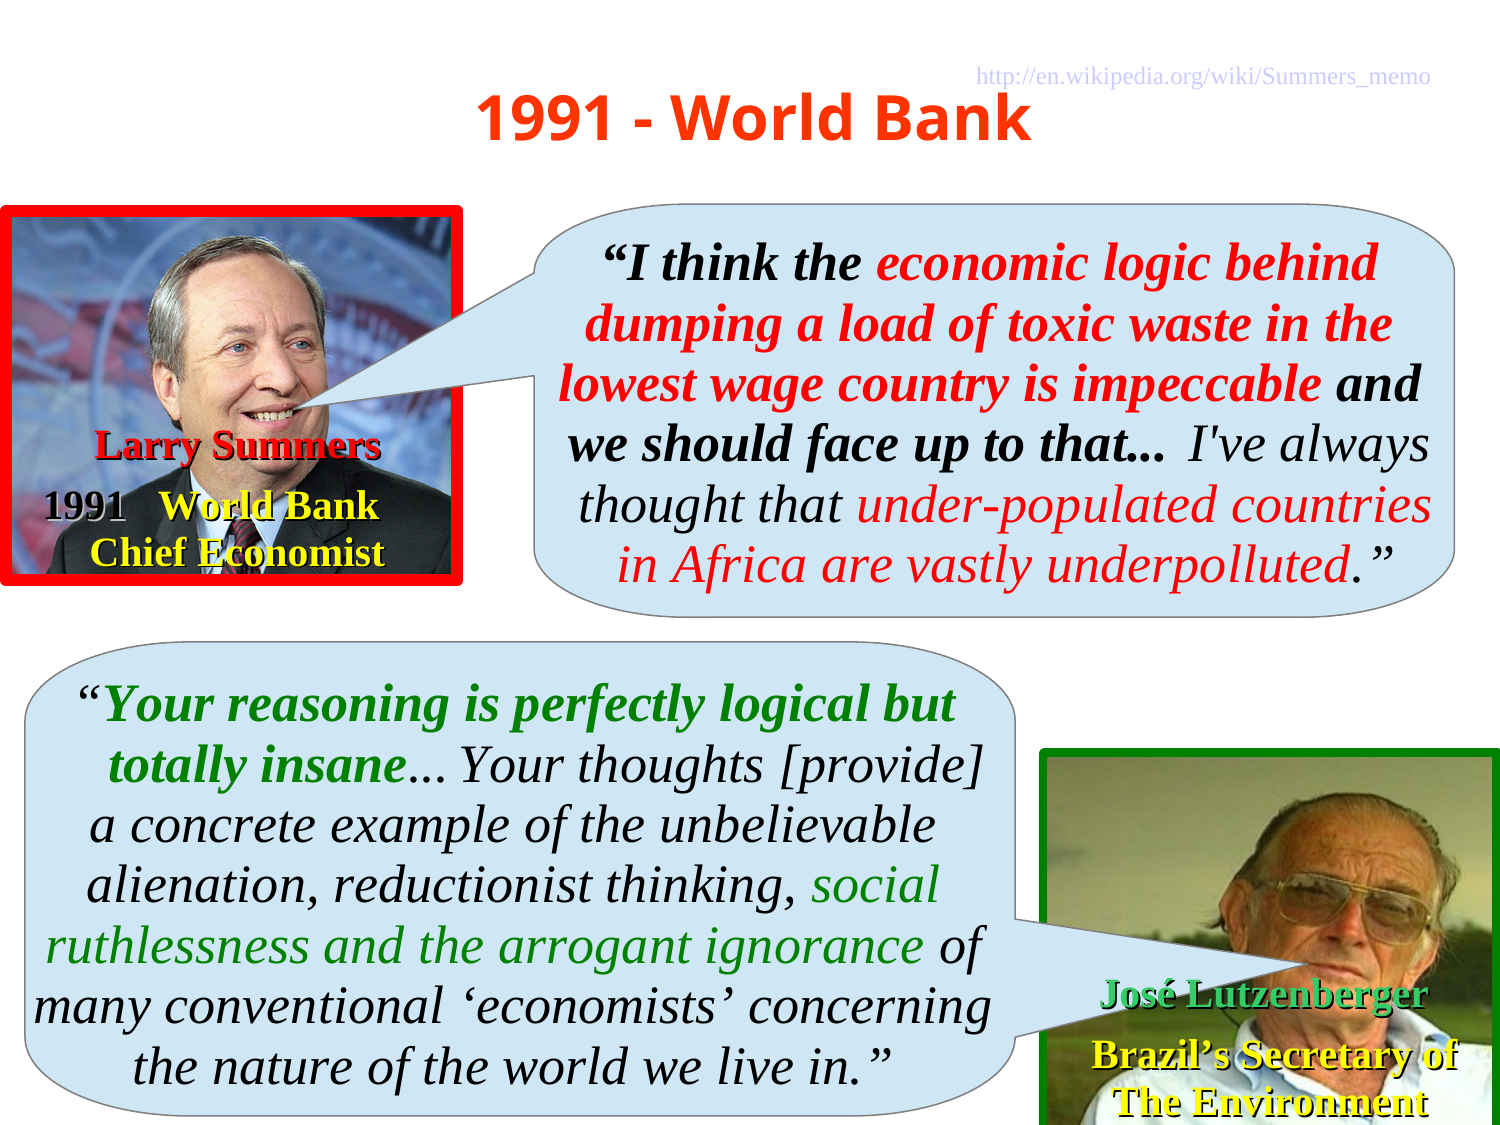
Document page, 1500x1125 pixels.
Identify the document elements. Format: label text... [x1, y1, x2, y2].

text_box Your thoughts [provide] a concrete example of the unbelievable alienation, reductionist thinking, social ruthlessness and the arrogant ignorance of many conventional ‘economists’ concerning the nature of the world we live in.” [14, 726, 1013, 1104]
text_box 1991 - World Bank [145, 70, 1362, 169]
text_box [293, 272, 534, 410]
text_box [71, 641, 969, 666]
text_box [1446, 250, 1455, 554]
text_box [579, 204, 1410, 224]
picture [12, 217, 451, 414]
text_box Larry Summers 1991 World Bank Chief Economist [11, 414, 464, 582]
text_box http://en.wikipedia.org/wiki/Summers_memo [851, 53, 1447, 93]
text_box I've always thought that under-populated countries in Africa are vastly underpolluted.” [558, 406, 1454, 603]
text_box “I think the economic logic behind dumping a load of toxic waste in the lowest wage country is impeccable and we should face up to that... [534, 224, 1446, 677]
picture [1047, 757, 1493, 963]
text_box [1016, 919, 1302, 1037]
text_box José Lutzenberger Brazil’s Secretary of The Environment [1050, 963, 1499, 1125]
text_box “Your reasoning is perfectly logical but totally insane... [14, 666, 1016, 1104]
text_box [102, 1104, 938, 1116]
